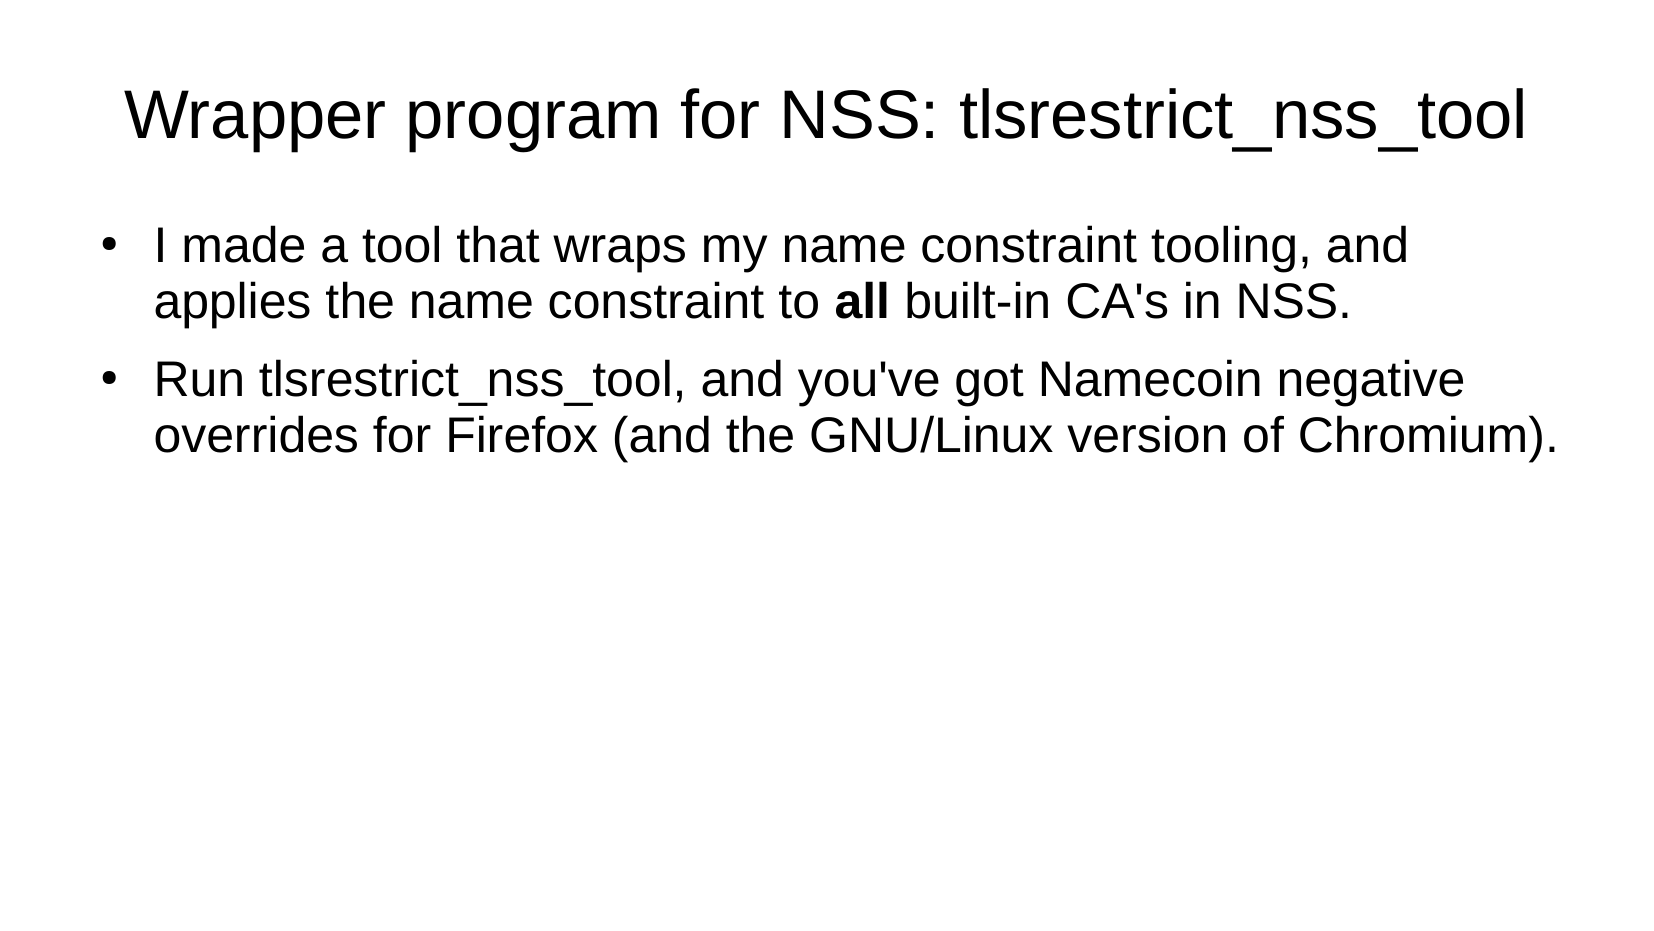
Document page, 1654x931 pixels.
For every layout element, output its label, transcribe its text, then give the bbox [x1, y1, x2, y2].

list I made a tool that wraps my name constraint tooling, and applies the name constraint to all built-in CA's in NSS. Run tlsrestrict_nss_tool, and you've got Namecoin negative overrides for Firefox (and the GNU/Linux version of Chromium). [82, 217, 1571, 757]
title Wrapper program for NSS: tlsrestrict_nss_tool [82, 37, 1571, 193]
